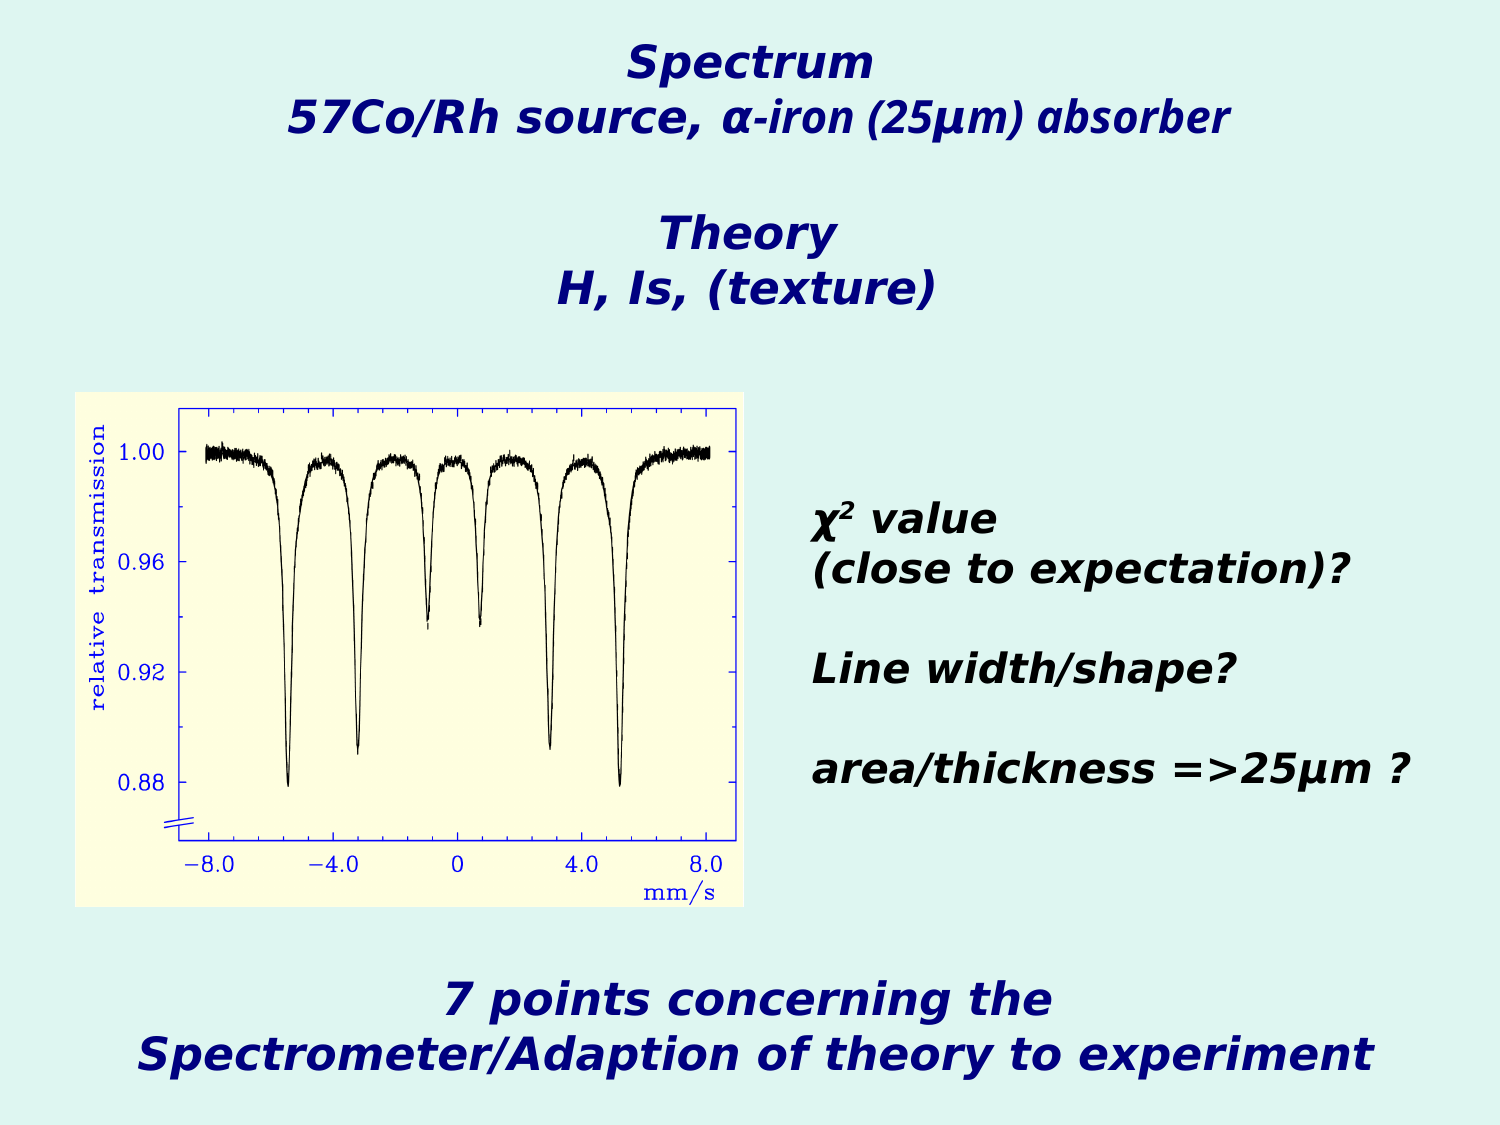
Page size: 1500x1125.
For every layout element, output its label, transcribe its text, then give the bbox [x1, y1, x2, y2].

text_box Theory H, Is, (texture) [66, 196, 1430, 332]
text_box Spectrum 57Co/Rh source, α-iron (25μm) absorber [47, 25, 1471, 166]
text_box χ2 value (close to expectation)? Line width/shape? area/thickness =>25μm ? [797, 484, 1429, 875]
picture [75, 392, 745, 910]
text_box 7 points concerning the Spectrometer/Adaption of theory to experiment [35, 962, 1477, 1105]
